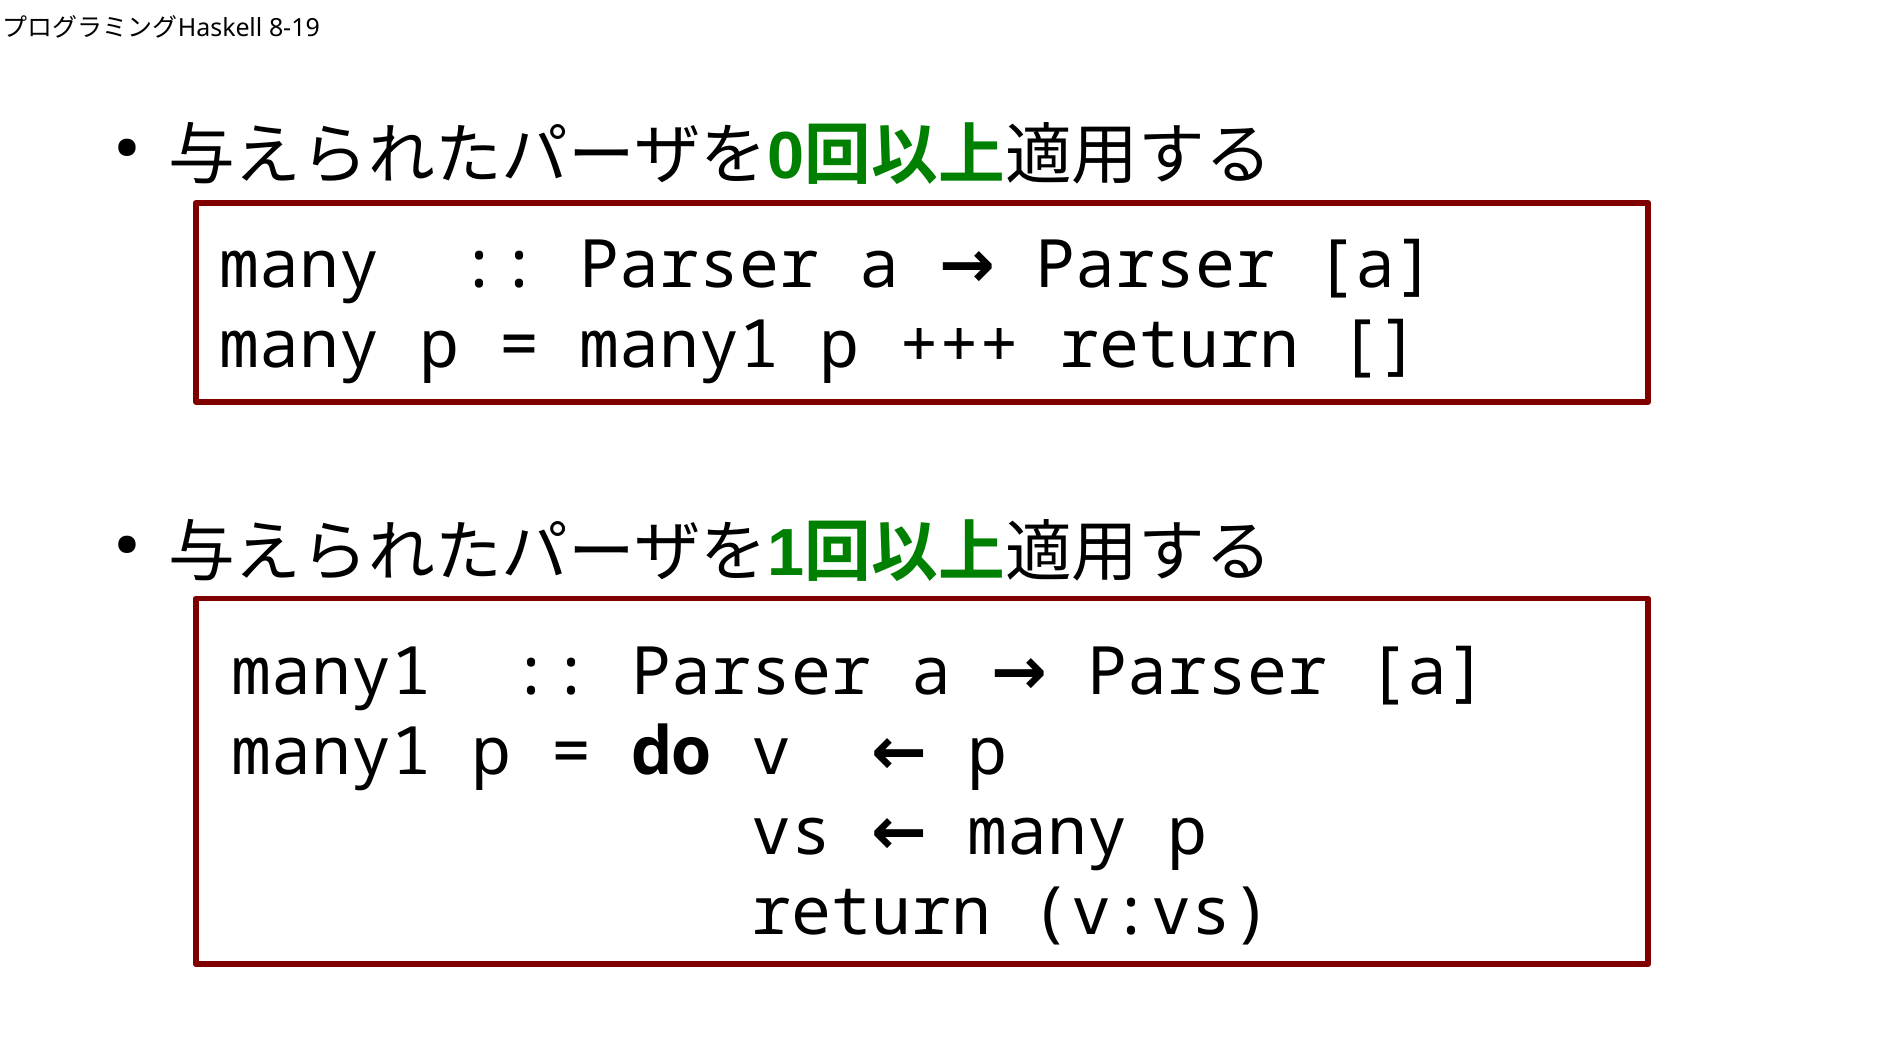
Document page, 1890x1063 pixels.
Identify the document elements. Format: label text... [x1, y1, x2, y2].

list 与えられたパーザを0回以上適用する [94, 98, 1809, 173]
text_box many1 :: Parser a → Parser [a] many1 p = do v ← p vs ← many p return (v:vs) [195, 598, 1649, 965]
list 与えられたパーザを1回以上適用する [94, 495, 1796, 570]
text_box many :: Parser a → Parser [a] many p = many1 p +++ return [] [195, 202, 1649, 402]
